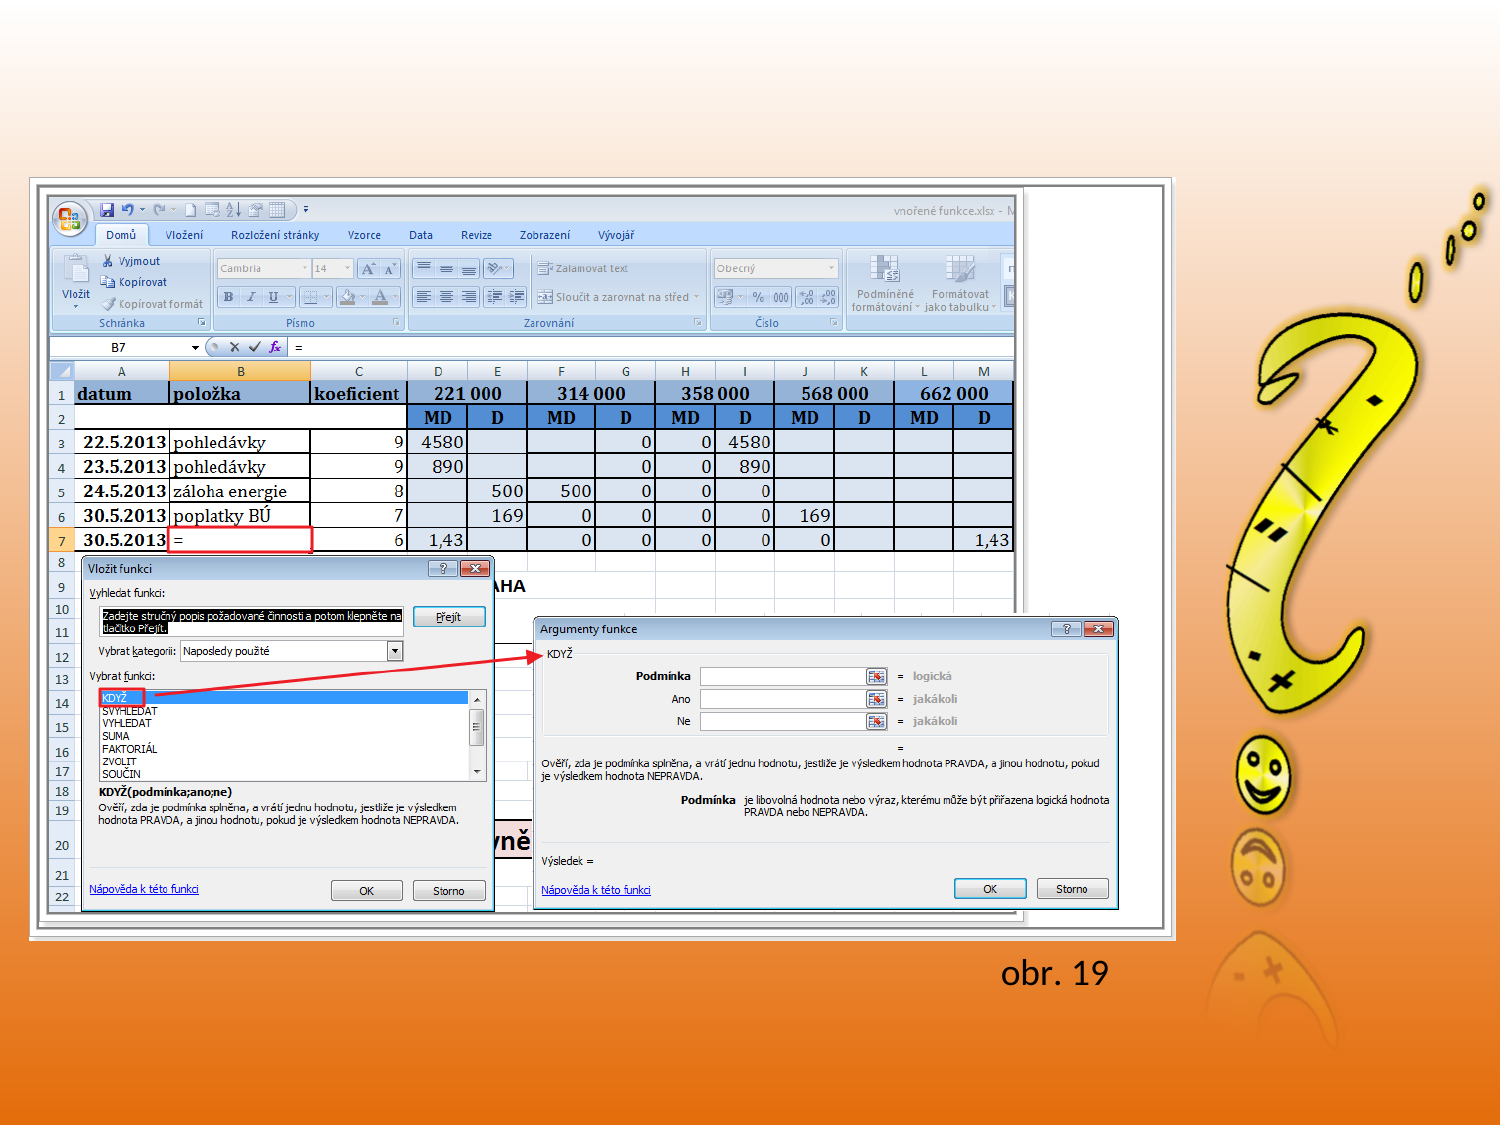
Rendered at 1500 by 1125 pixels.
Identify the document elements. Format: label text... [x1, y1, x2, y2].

text_box obr. 19 [986, 940, 1176, 1001]
picture [29, 160, 1500, 1125]
